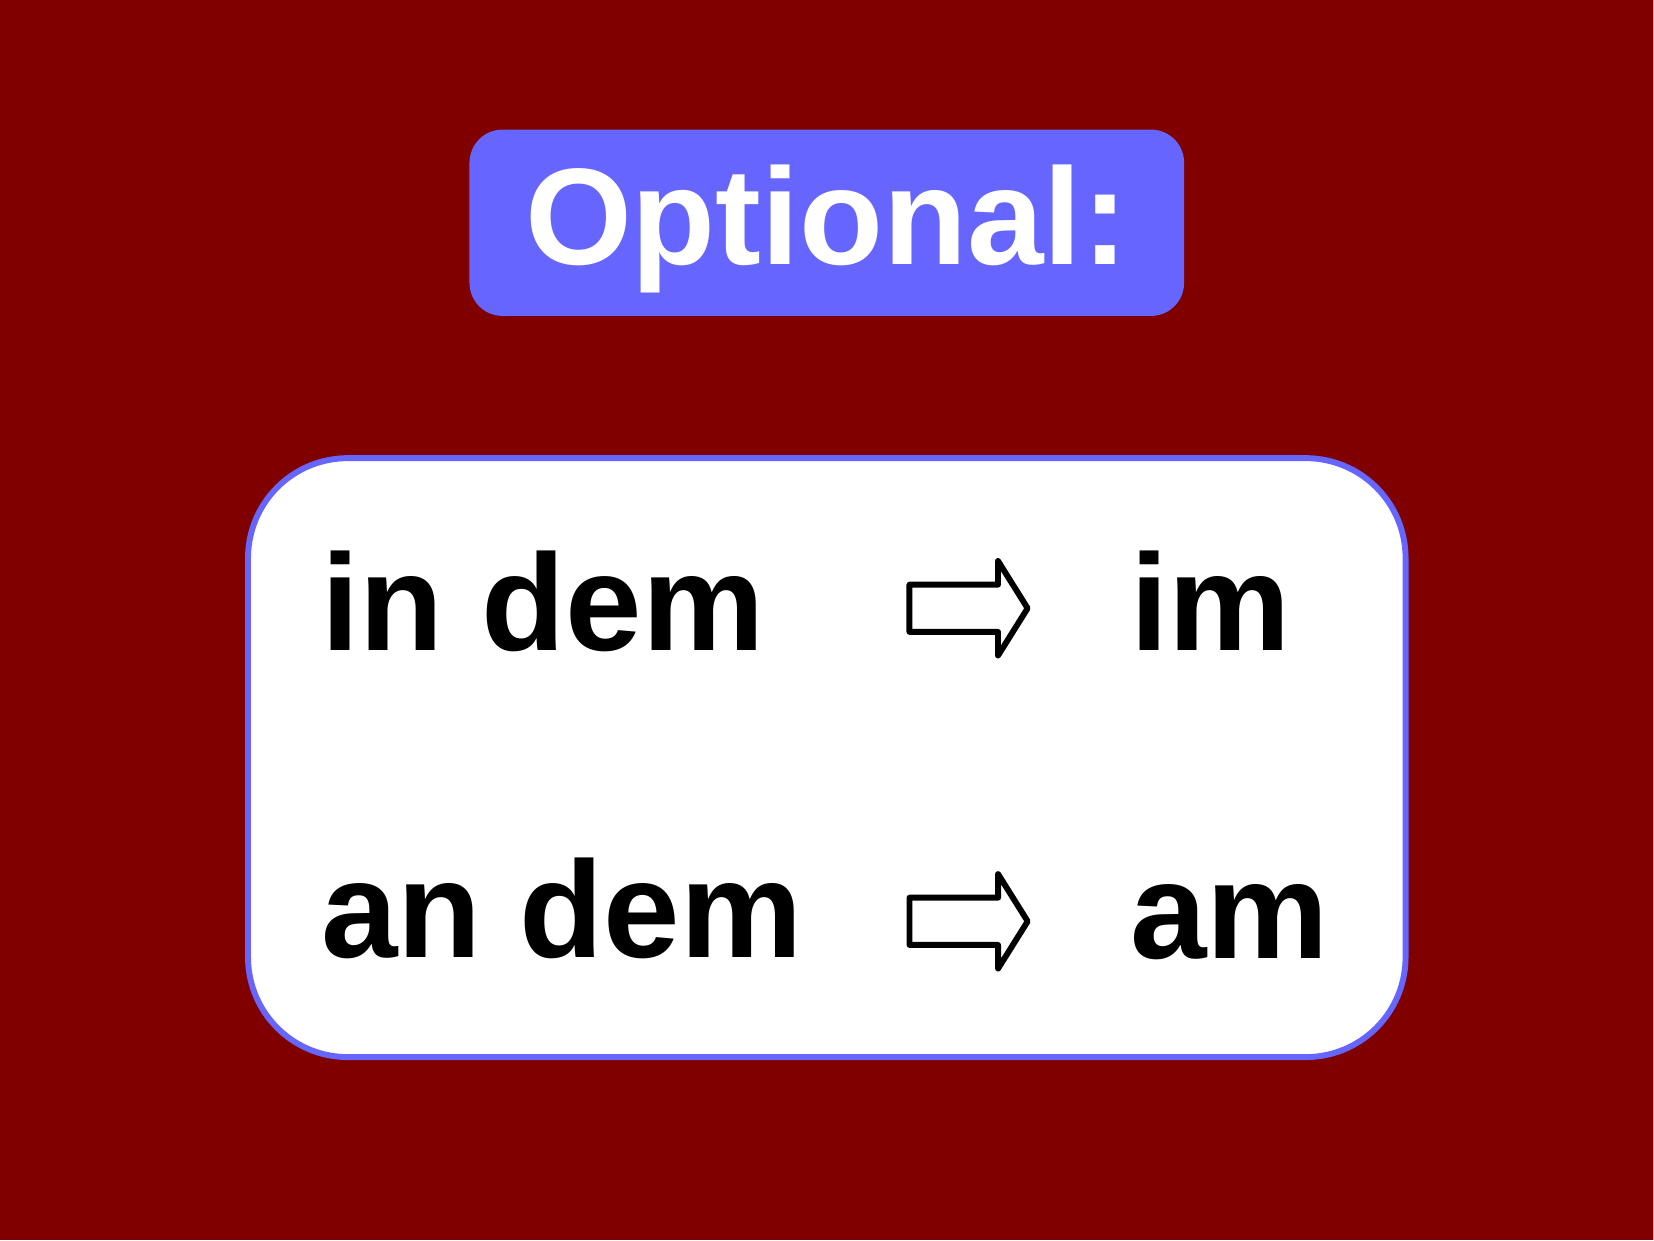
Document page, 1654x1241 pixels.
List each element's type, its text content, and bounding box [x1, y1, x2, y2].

text_box am [1115, 826, 1382, 995]
text_box Optional: [490, 132, 1164, 302]
text_box an dem [306, 826, 839, 995]
text_box [472, 135, 1182, 313]
text_box im [1115, 519, 1359, 688]
text_box [248, 458, 1406, 1058]
text_box in dem [306, 518, 804, 688]
